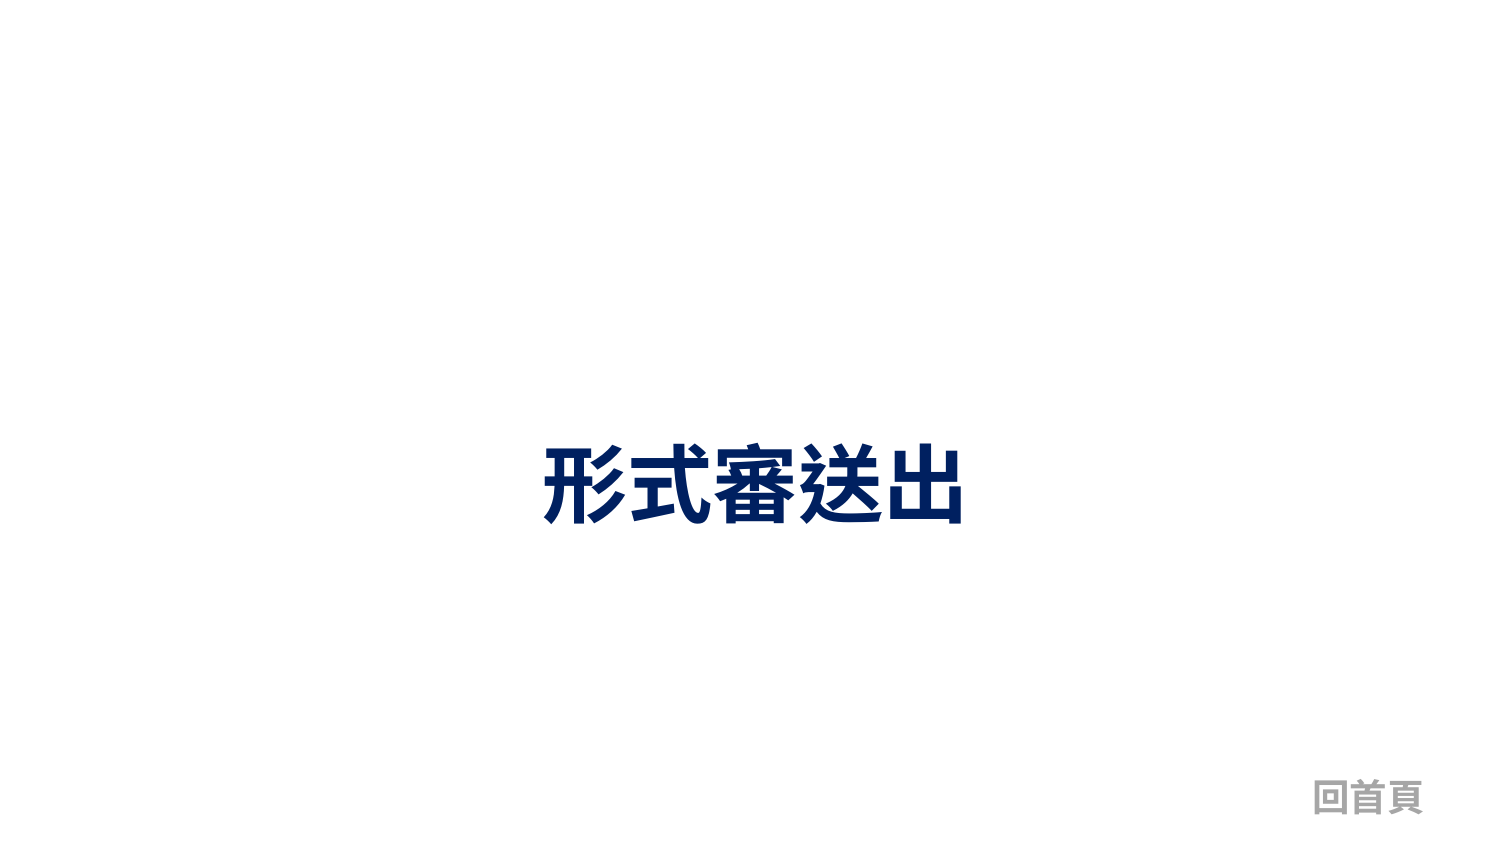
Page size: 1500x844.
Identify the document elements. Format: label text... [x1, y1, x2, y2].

list 形式審送出 [102, 400, 1397, 512]
